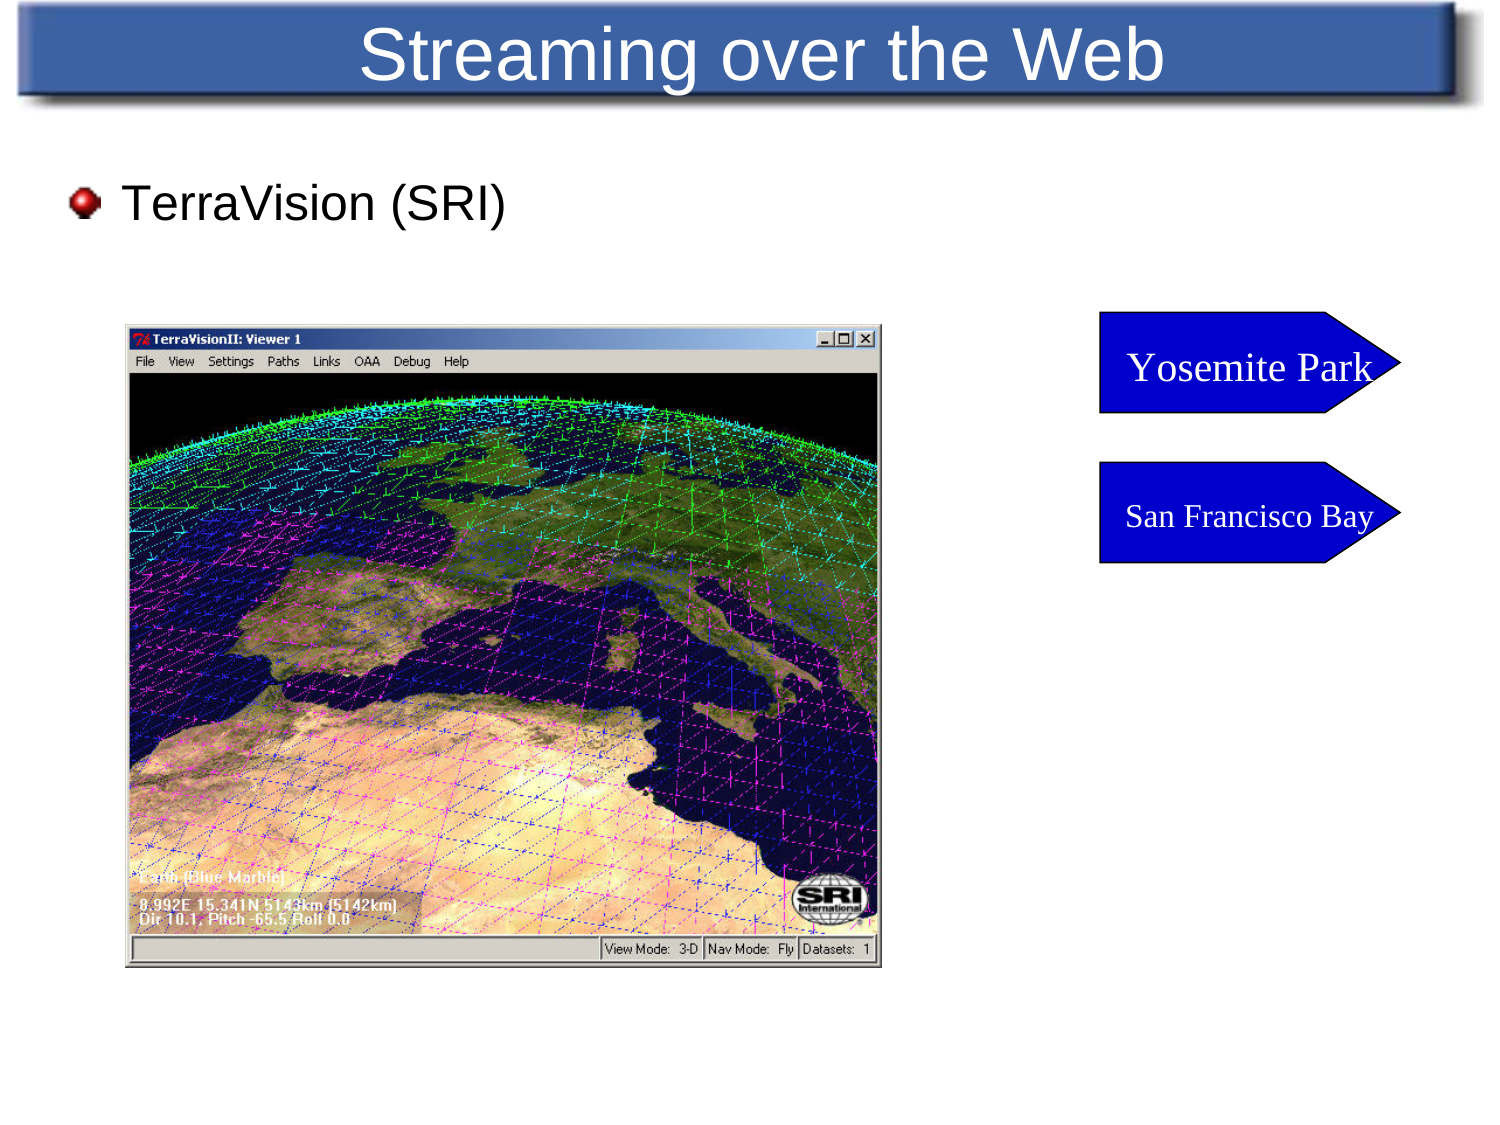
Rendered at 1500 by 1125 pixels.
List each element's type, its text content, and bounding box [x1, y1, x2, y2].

text_box San Francisco Bay [1100, 462, 1401, 563]
picture [125, 324, 882, 968]
title Streaming over the Web [24, 0, 1500, 103]
list TerraVision (SRI) [50, 162, 1463, 386]
text_box Yosemite Park [1100, 312, 1401, 413]
picture [16, 0, 1484, 113]
